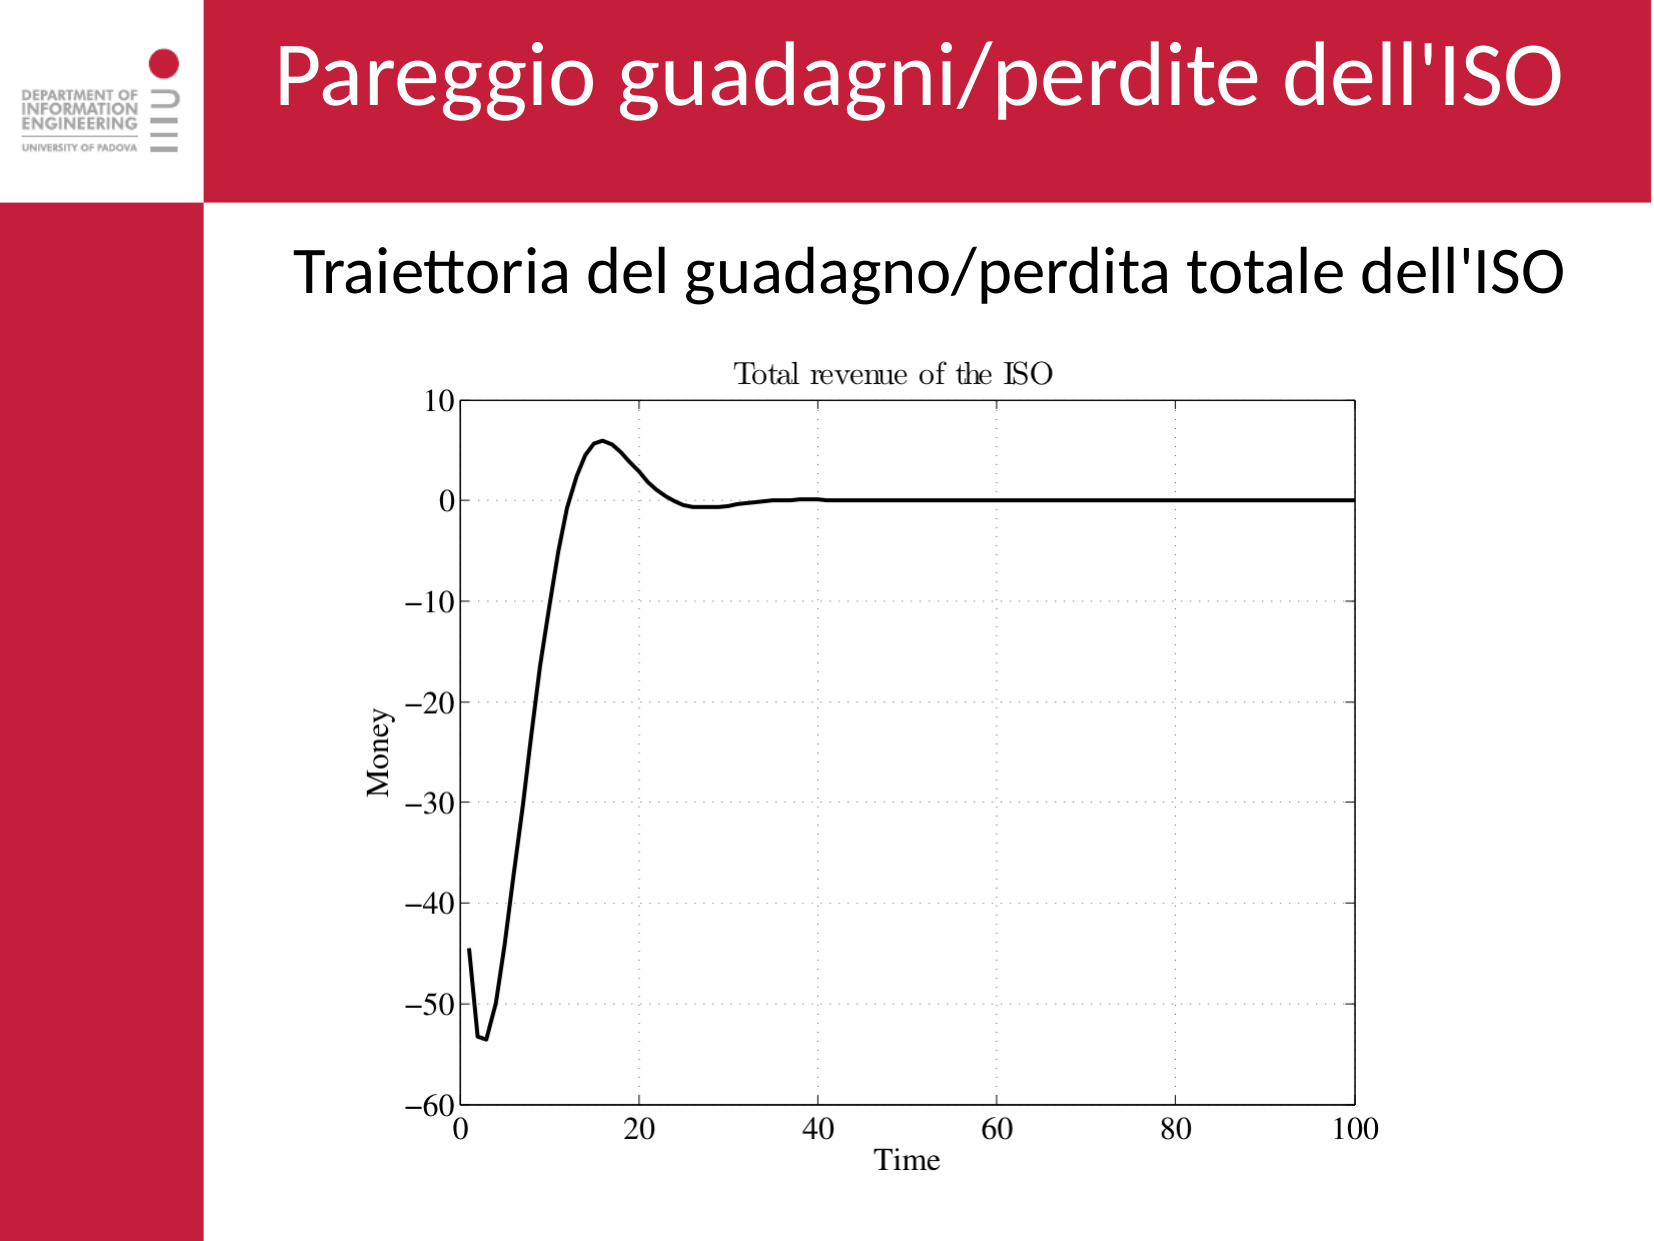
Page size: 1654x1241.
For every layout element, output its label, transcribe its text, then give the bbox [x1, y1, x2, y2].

text_box Pareggio guadagni/perdite dell'ISO [259, 29, 1654, 157]
picture [0, 0, 1654, 1241]
text_box Traiettoria del guadagno/perdita totale dell'ISO [206, 236, 1654, 333]
